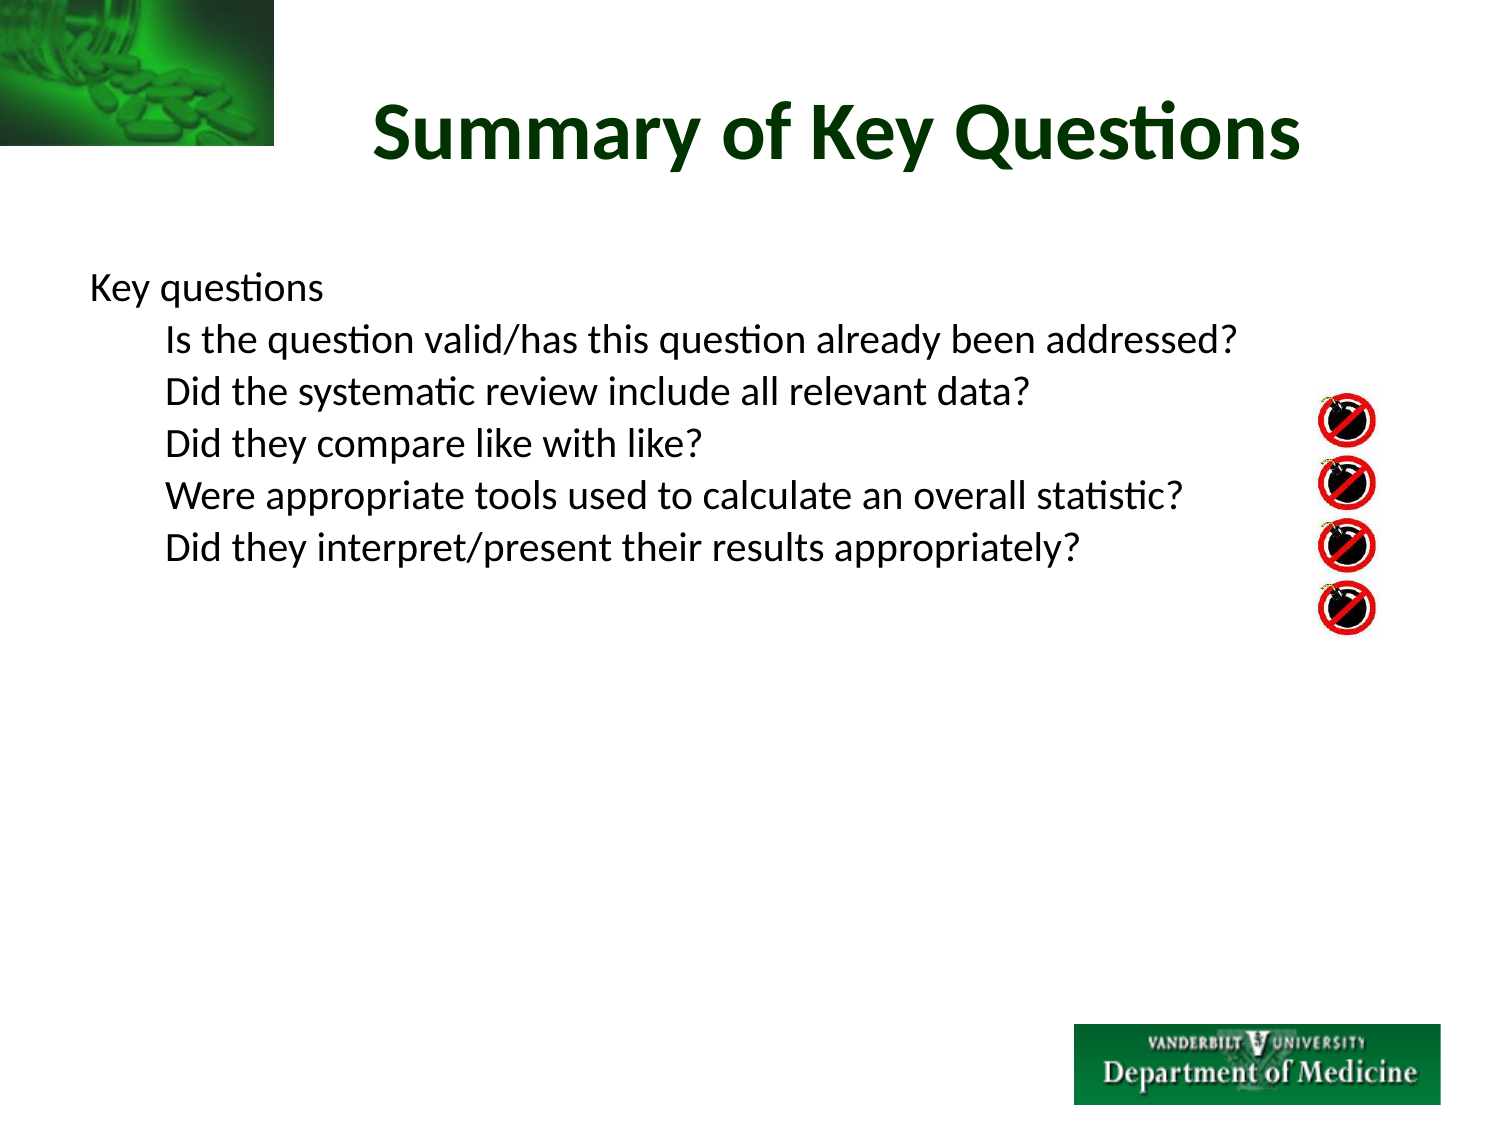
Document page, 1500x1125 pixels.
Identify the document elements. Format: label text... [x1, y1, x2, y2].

picture [0, 0, 274, 146]
picture [1074, 1024, 1441, 1105]
list Key questions Is the question valid/has this question already been addressed? Did the systematic review include all relevant data? Did they compare like with like? Were appropriate tools used to calculate an overall statistic? Did they interpret/present their results appropriately? [75, 262, 1426, 1006]
picture [1312, 387, 1381, 638]
title Summary of Key Questions [224, 31, 1450, 247]
